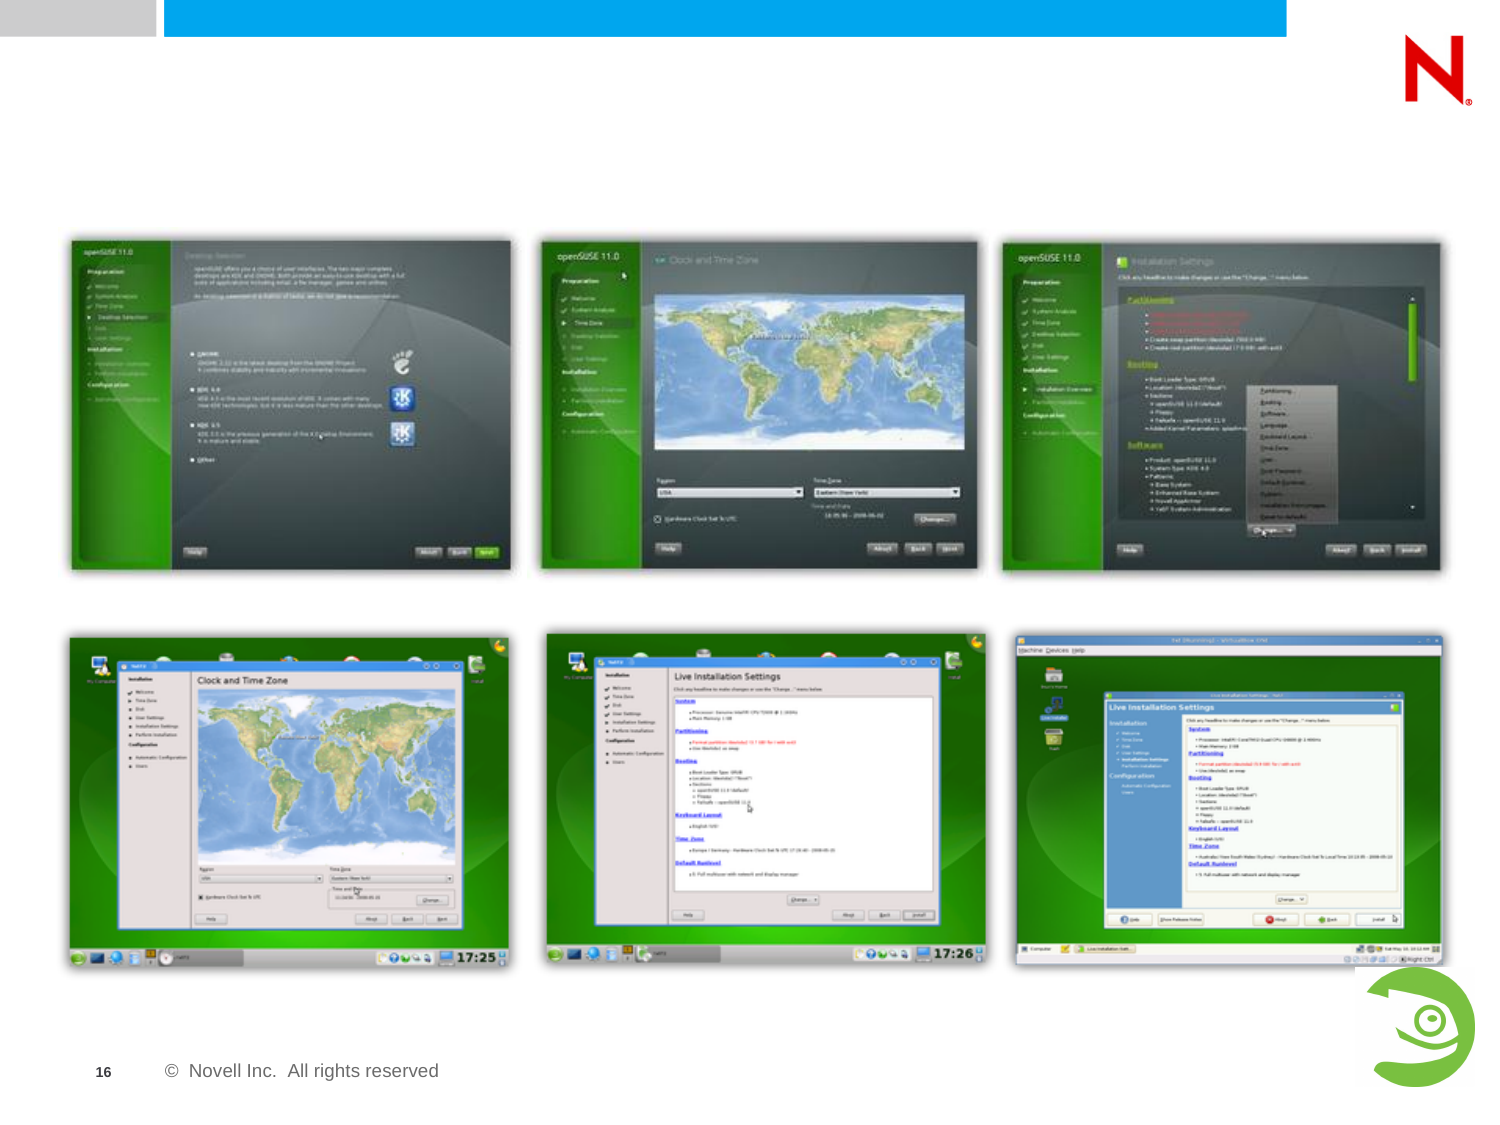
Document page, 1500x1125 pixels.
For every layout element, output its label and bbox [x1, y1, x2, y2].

picture [527, 227, 1456, 586]
picture [1002, 623, 1475, 1087]
picture [56, 624, 523, 981]
picture [1403, 32, 1473, 107]
picture [58, 227, 525, 584]
picture [533, 620, 1000, 977]
